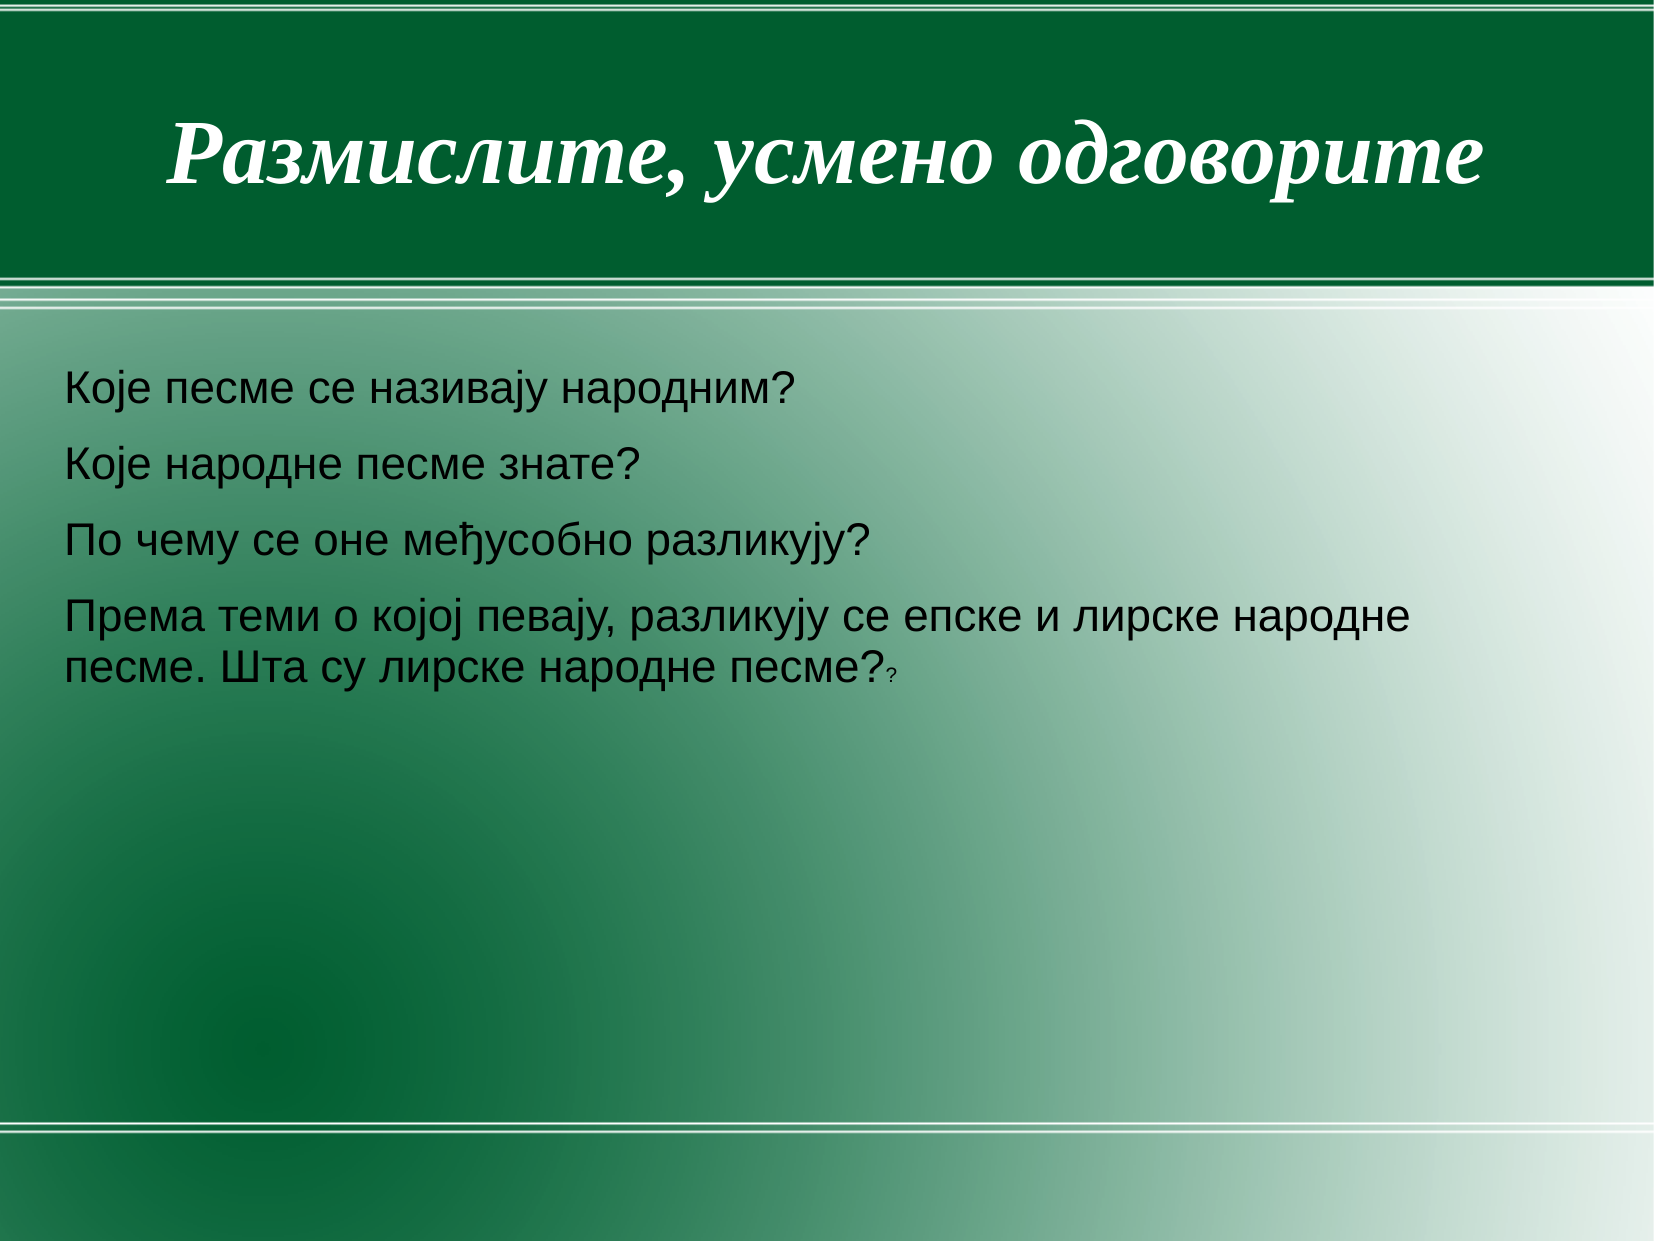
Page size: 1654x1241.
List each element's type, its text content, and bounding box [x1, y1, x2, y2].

text_box Које песме се називају народним? Које народне песме знате? По чему се оне међусобно разликују? Према теми о којој певају, разликују се епске и лирске народне песме. Шта су лирске народне песме?? [49, 354, 1536, 798]
picture [0, 0, 1654, 1241]
title Размислите, усмено одговорите [82, 49, 1571, 257]
